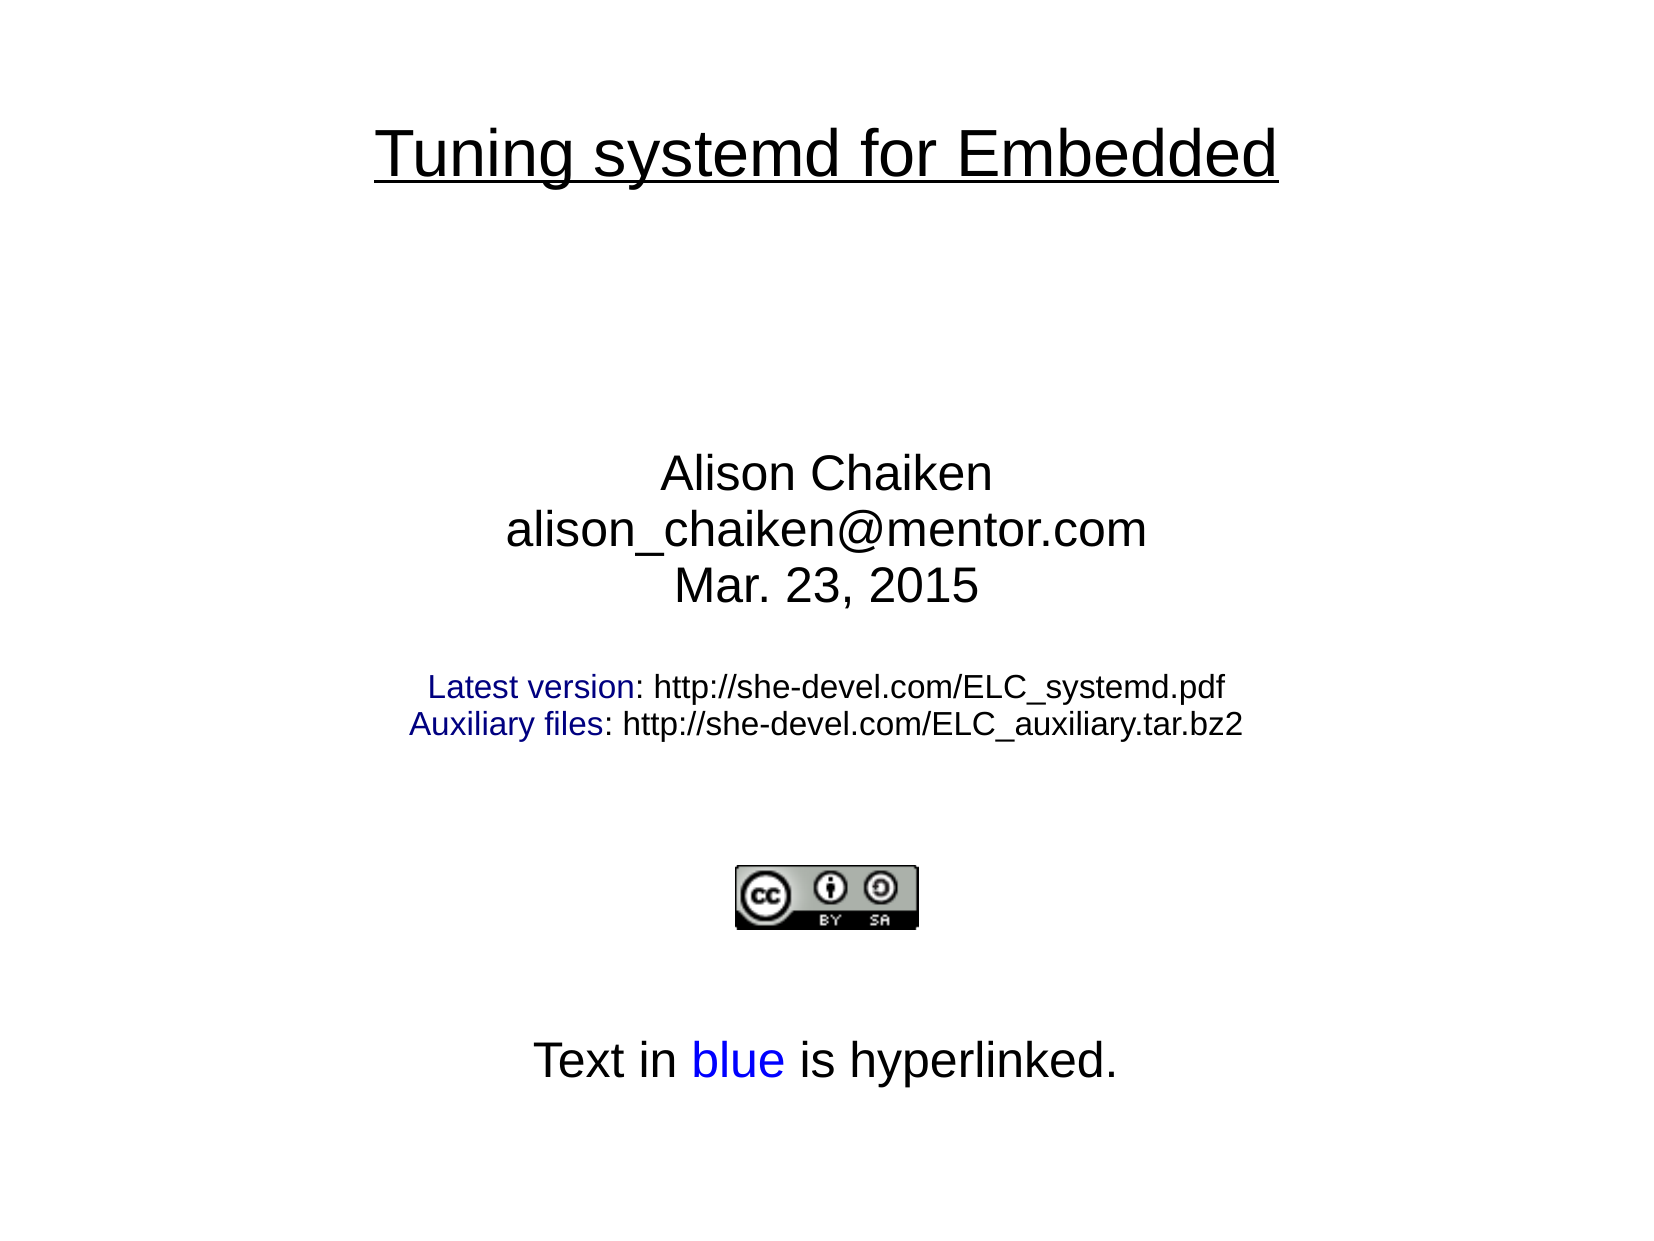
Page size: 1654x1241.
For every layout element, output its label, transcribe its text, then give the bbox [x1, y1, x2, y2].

text_box Text in blue is hyperlinked. [518, 1024, 1136, 1096]
title Tuning systemd for Embedded [82, 49, 1571, 257]
subtitle Alison Chaiken alison_chaiken@mentor.com Mar. 23, 2015 Latest version: http://she-devel.com/ELC_systemd.pdf Auxiliary files: http://she-devel.com/ELC_auxiliary.tar.bz2 [82, 290, 1571, 1010]
picture [735, 865, 919, 931]
